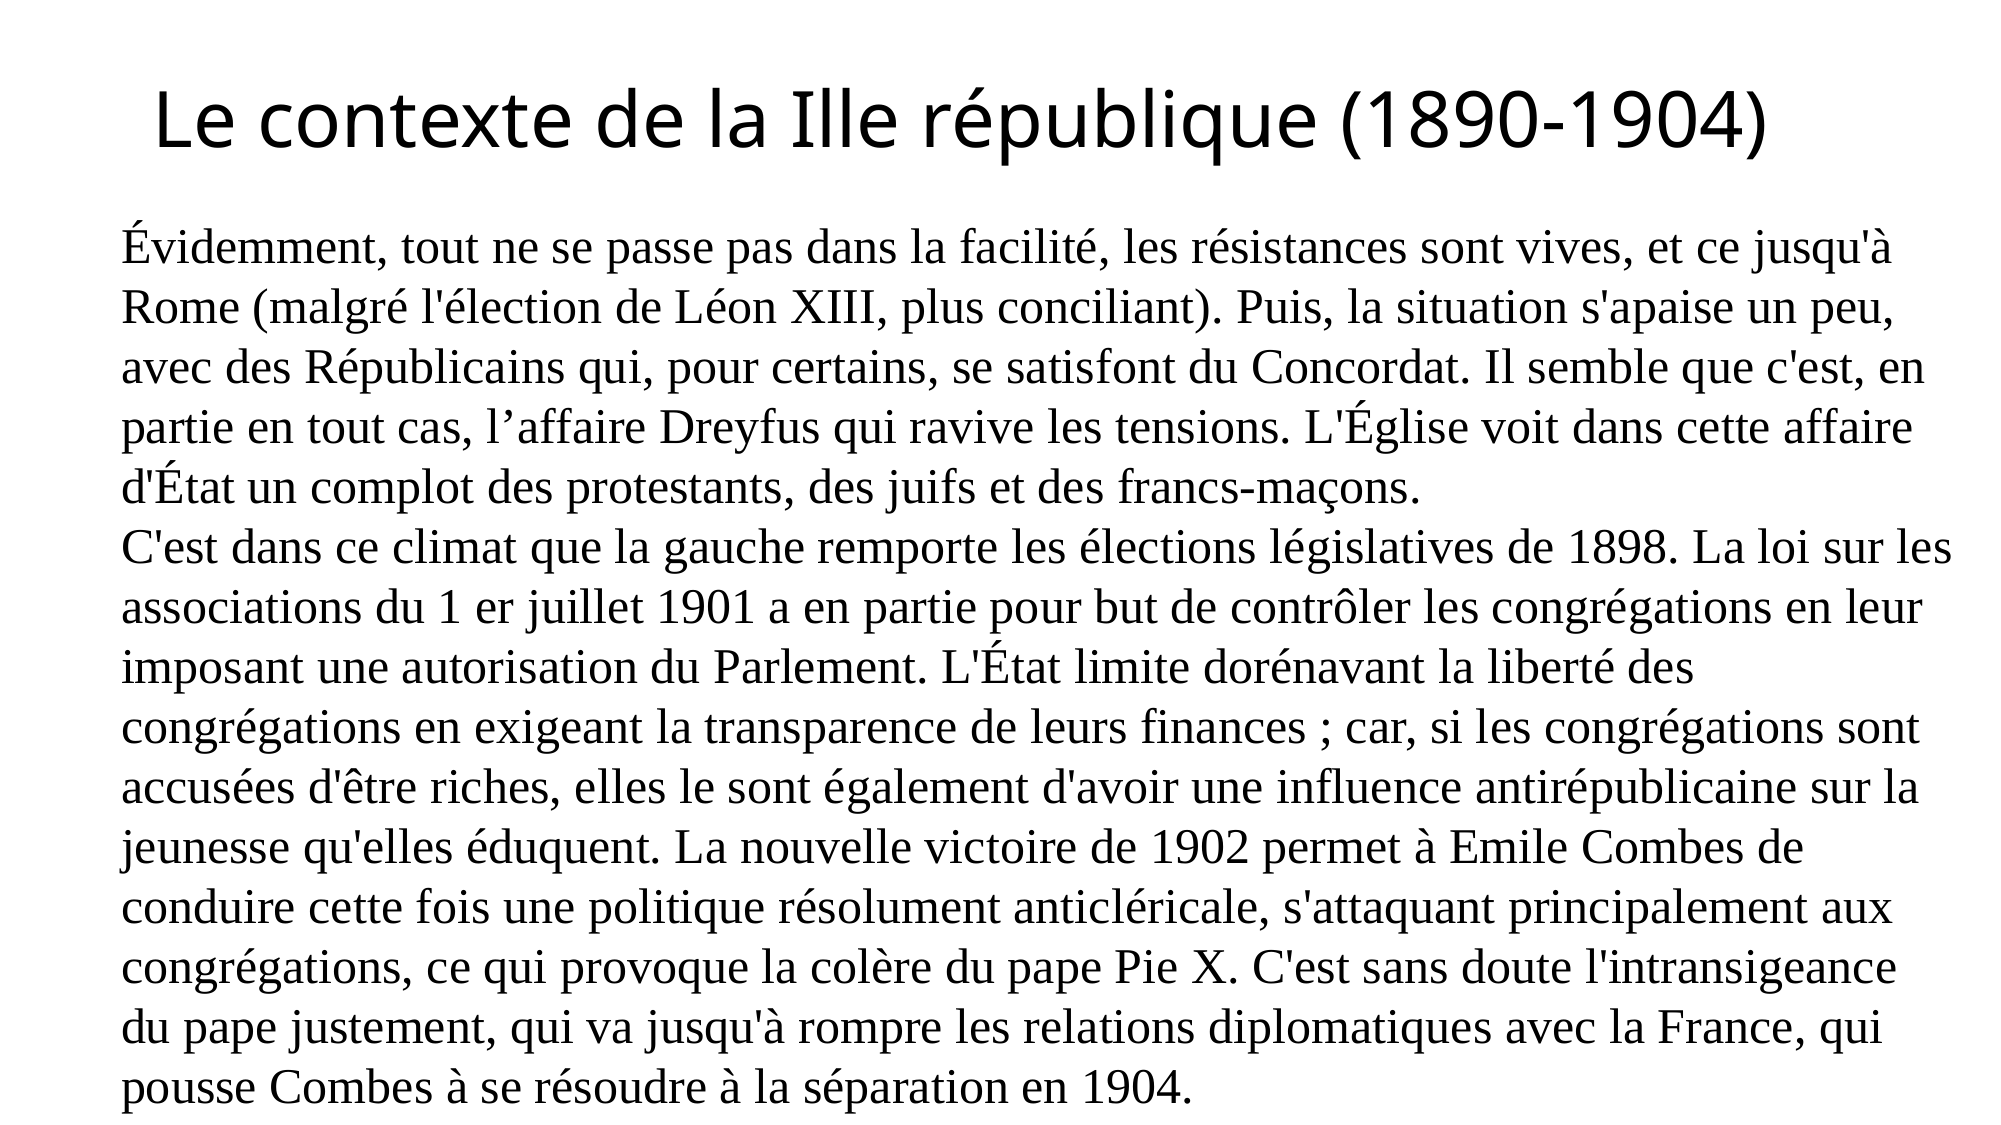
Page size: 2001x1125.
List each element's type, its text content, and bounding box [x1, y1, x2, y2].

text_box Évidemment, tout ne se passe pas dans la facilité, les résistances sont vives, et ce jusqu'à Rome (malgré l'élection de Léon XIII, plus conciliant). Puis, la situation s'apaise un peu, avec des Républicains qui, pour certains, se satisfont du Concordat. Il semble que c'est, en partie en tout cas, l’affaire Dreyfus qui ravive les tensions. L'Église voit dans cette affaire d'État un complot des protestants, des juifs et des francs-maçons. C'est dans ce climat que la gauche remporte les élections législatives de 1898. La loi sur les associations du 1 er juillet 1901 a en partie pour but de contrôler les congrégations en leur imposant une autorisation du Parlement. L'État limite dorénavant la liberté des congrégations en exigeant la transparence de leurs finances ; car, si les congrégations sont accusées d'être riches, elles le sont également d'avoir une influence antirépublicaine sur la jeunesse qu'elles éduquent. La nouvelle victoire de 1902 permet à Emile Combes de conduire cette fois une politique résolument anticléricale, s'attaquant principalement aux congrégations, ce qui provoque la colère du pape Pie X. C'est sans doute l'intransigeance du pape justement, qui va jusqu'à rompre les relations diplomatiques avec la France, qui pousse Combes à se résoudre à la séparation en 1904. [106, 205, 1974, 1125]
title Le contexte de la Ille république (1890-1904) [137, 59, 1863, 205]
